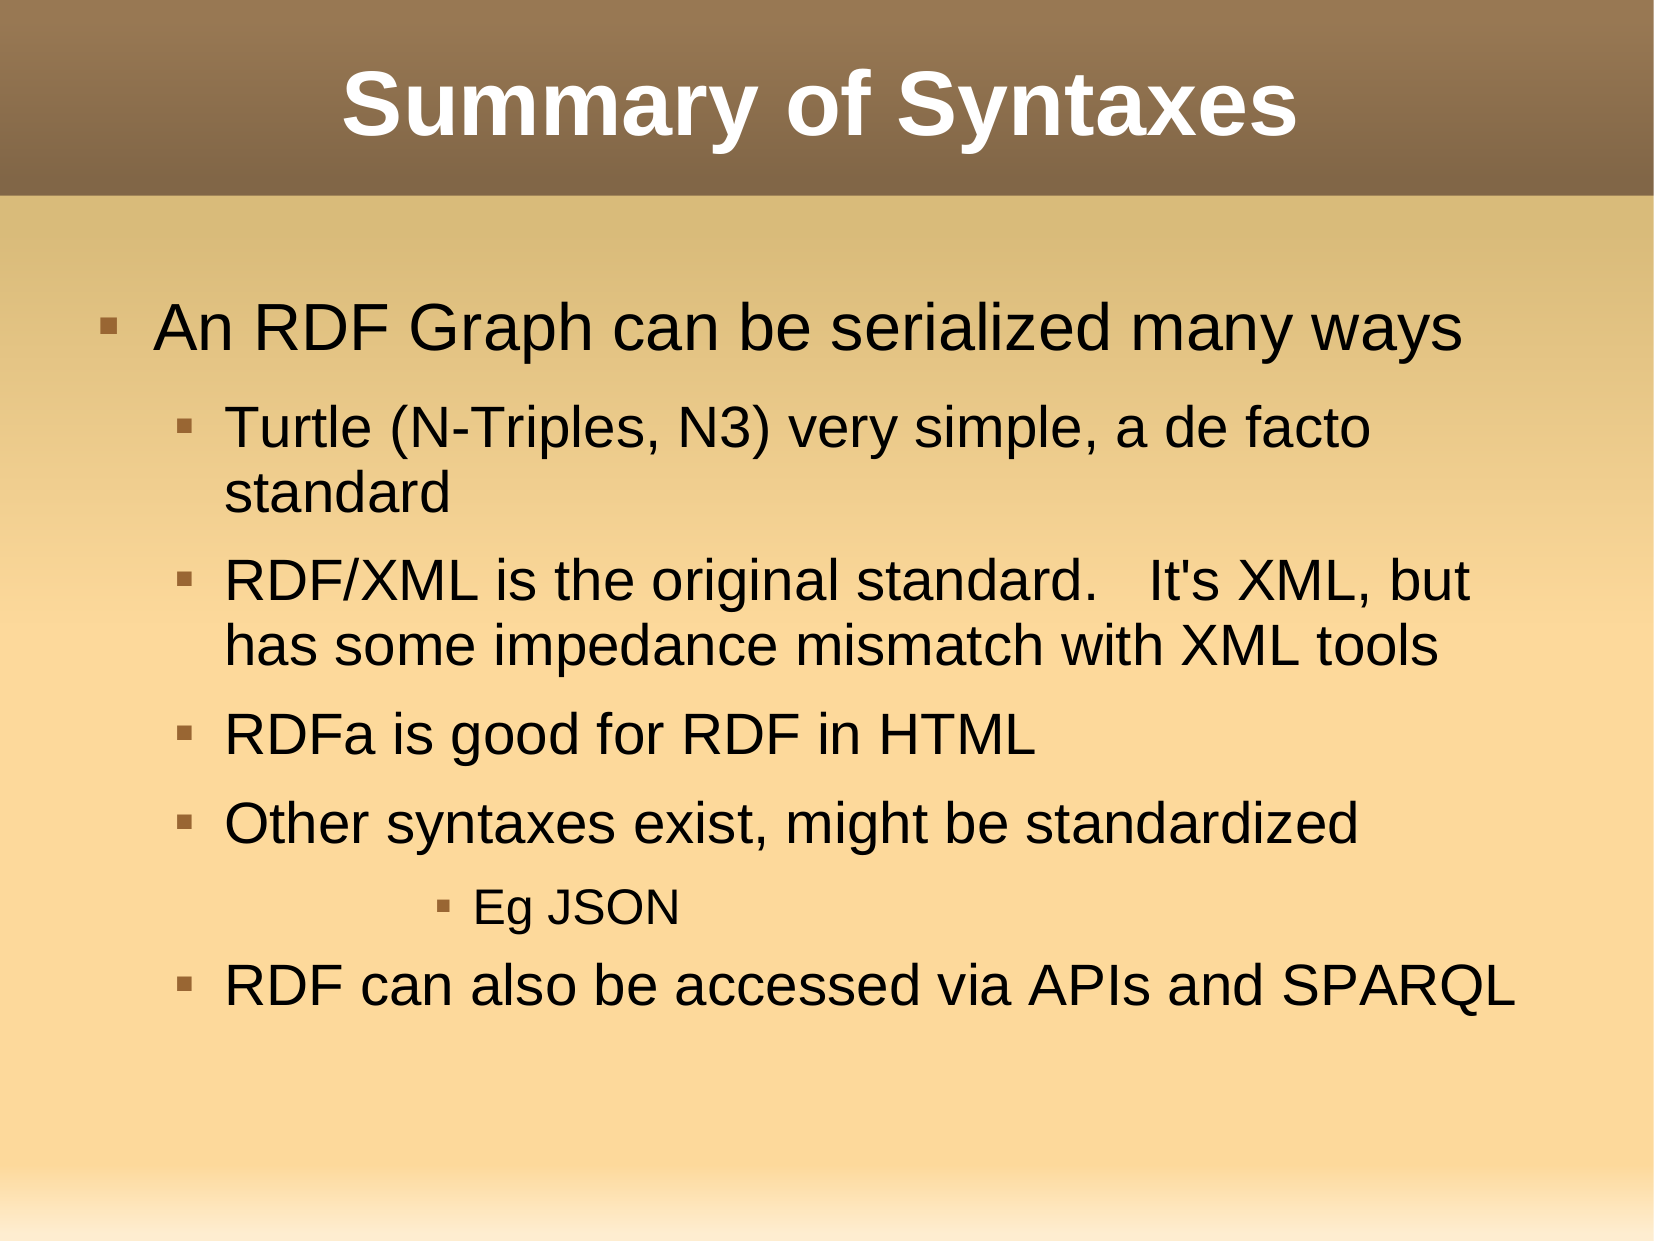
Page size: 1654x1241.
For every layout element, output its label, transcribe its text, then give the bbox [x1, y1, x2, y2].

list An RDF Graph can be serialized many ways Turtle (N-Triples, N3) very simple, a de facto standard RDF/XML is the original standard. It's XML, but has some impedance mismatch with XML tools RDFa is good for RDF in HTML Other syntaxes exist, might be standardized Eg JSON RDF can also be accessed via APIs and SPARQL [82, 290, 1571, 1094]
picture [0, 0, 1654, 1241]
title Summary of Syntaxes [76, 7, 1565, 200]
